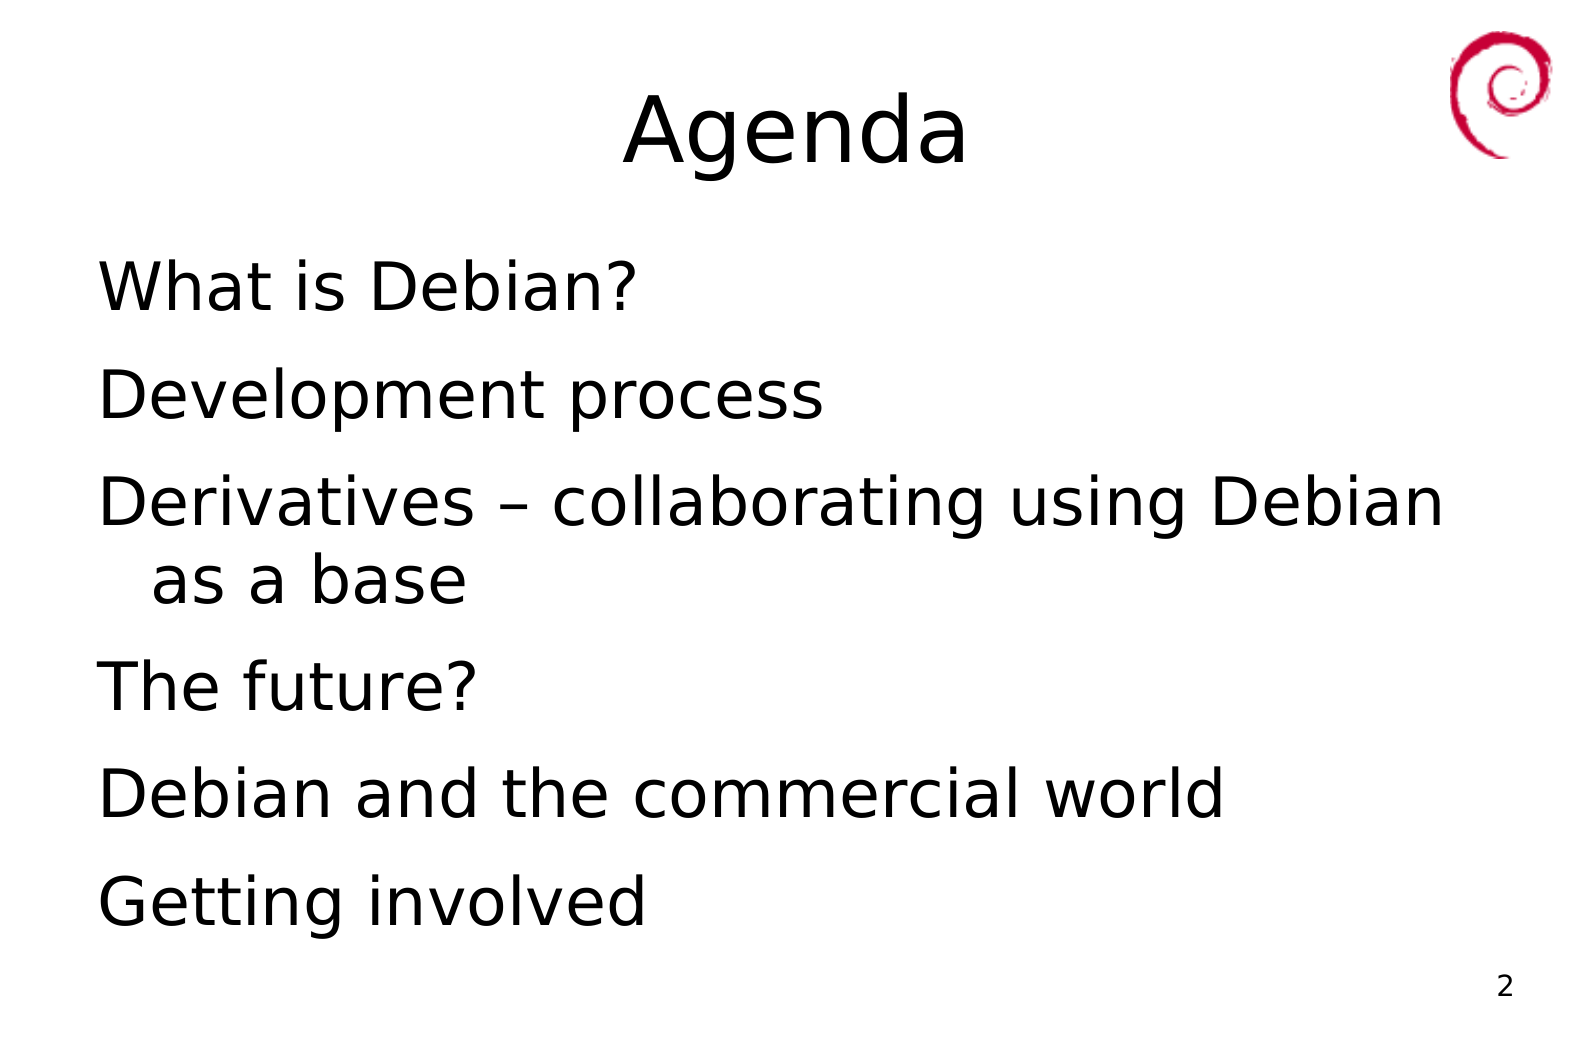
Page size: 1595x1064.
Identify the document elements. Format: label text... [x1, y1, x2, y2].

picture [1450, 31, 1555, 159]
title Agenda [79, 42, 1515, 221]
list What is Debian? Development process Derivatives – collaborating using Debian as a base The future? Debian and the commercial world Getting involved [79, 248, 1515, 970]
